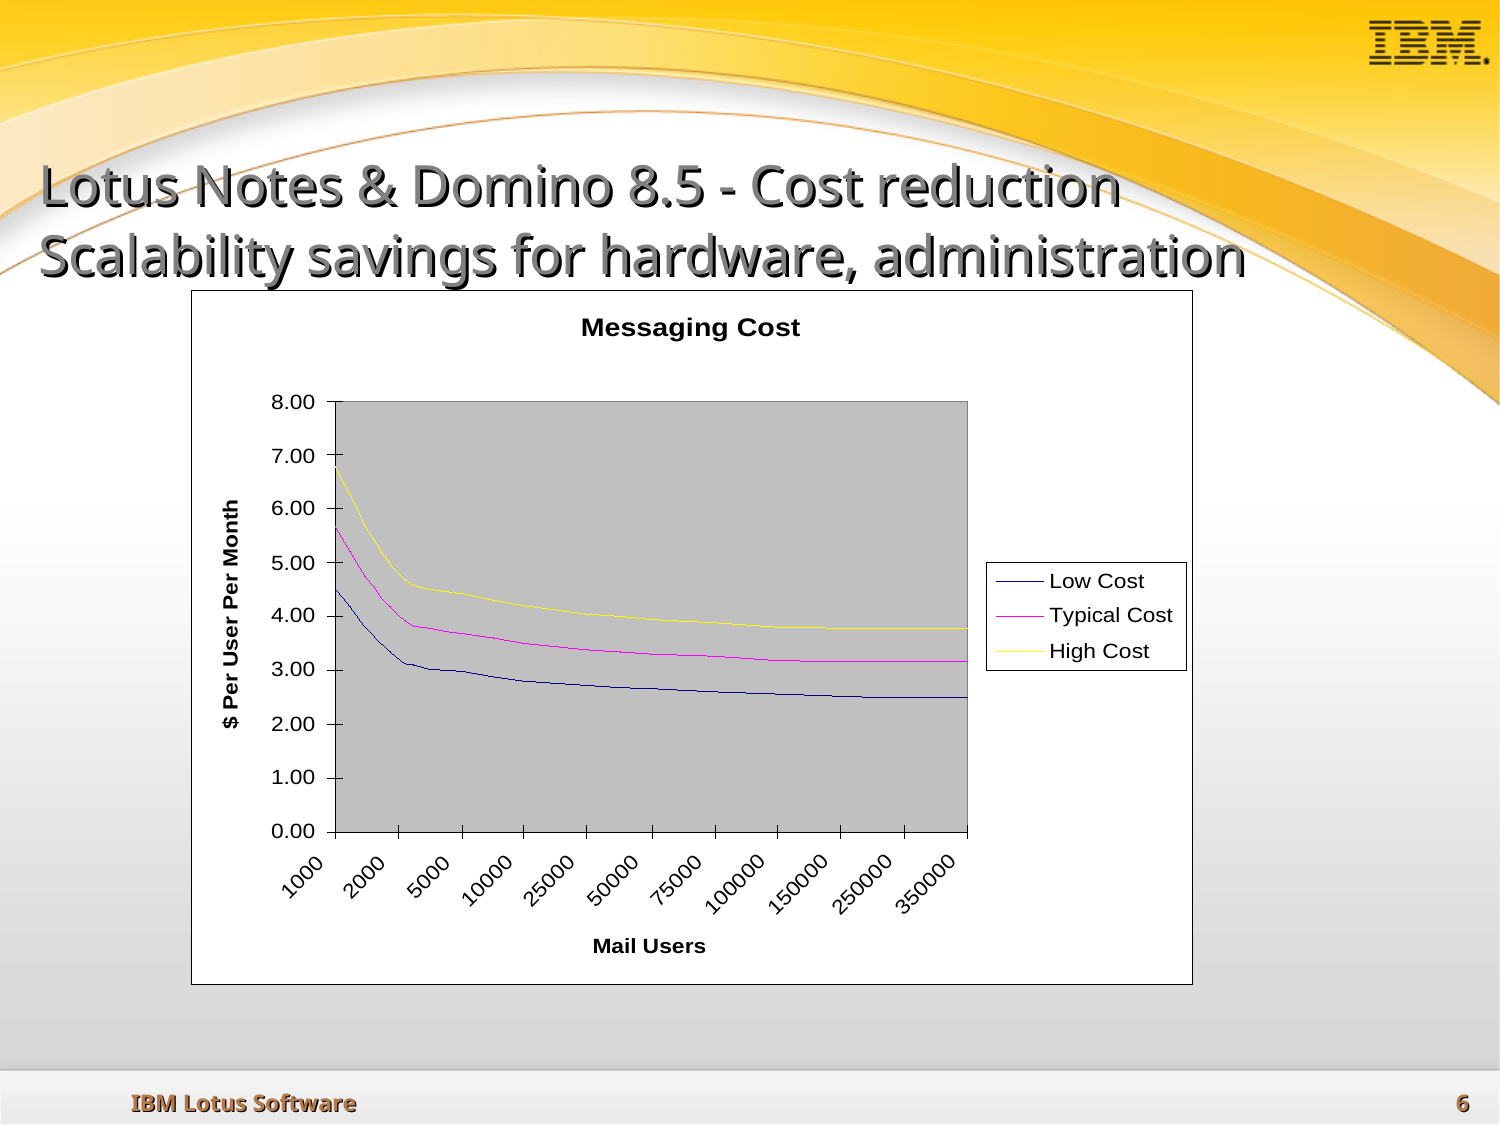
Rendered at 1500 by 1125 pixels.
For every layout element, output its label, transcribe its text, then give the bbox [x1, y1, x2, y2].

text_box 7.00 [271, 442, 316, 468]
text_box Mail Users [592, 932, 708, 958]
text_box Messaging Cost [580, 310, 801, 342]
text_box 3.00 [271, 656, 316, 682]
text_box 350000 [888, 848, 961, 920]
text_box 6.00 [271, 494, 316, 520]
text_box 4.00 [271, 602, 316, 628]
text_box Typical Cost [1049, 602, 1175, 628]
text_box 2000 [336, 850, 391, 904]
text_box $ Per User Per Month [217, 497, 242, 730]
text_box 8.00 [271, 388, 316, 414]
text_box 1000 [274, 850, 329, 904]
text_box 5.00 [271, 549, 316, 575]
text_box 75000 [644, 848, 707, 912]
text_box 5000 [400, 850, 455, 904]
text_box 10000 [454, 848, 518, 912]
text_box 1.00 [271, 764, 316, 789]
text_box High Cost [1049, 637, 1151, 663]
text_box 50000 [580, 848, 644, 912]
footer IBM Lotus Software [115, 1079, 679, 1125]
title Lotus Notes & Domino 8.5 - Cost reduction Scalability savings for hardware, administration [23, 141, 1463, 278]
text_box 2.00 [271, 711, 316, 737]
text_box Low Cost [1049, 567, 1146, 593]
picture [0, 0, 1500, 1125]
text_box 100000 [698, 848, 770, 920]
text_box [192, 291, 1192, 984]
text_box 25000 [516, 848, 580, 912]
text_box 250000 [825, 848, 898, 920]
text_box 0.00 [271, 818, 316, 843]
text_box 150000 [761, 848, 833, 920]
